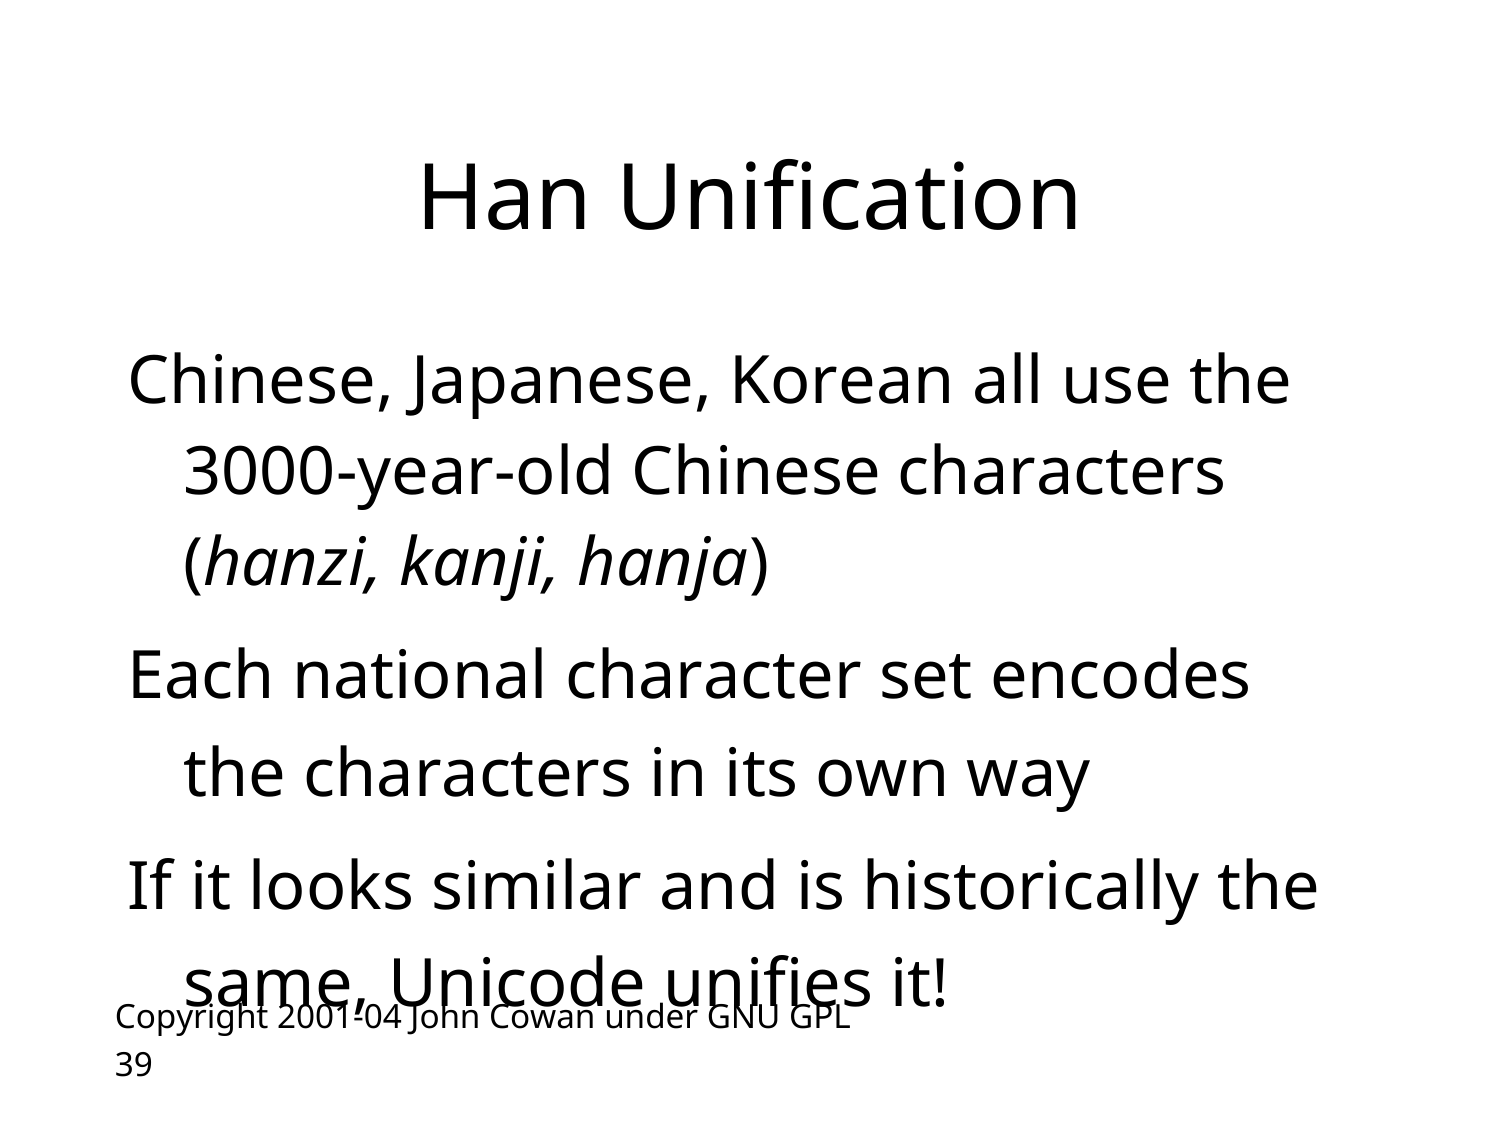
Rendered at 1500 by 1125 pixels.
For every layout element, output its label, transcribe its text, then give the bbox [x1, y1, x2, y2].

list Chinese, Japanese, Korean all use the 3000-year-old Chinese characters (hanzi, kanji, hanja) Each national character set encodes the characters in its own way If it looks similar and is historically the same, Unicode unifies it! [112, 324, 1388, 936]
title Han Unification [112, 99, 1388, 288]
